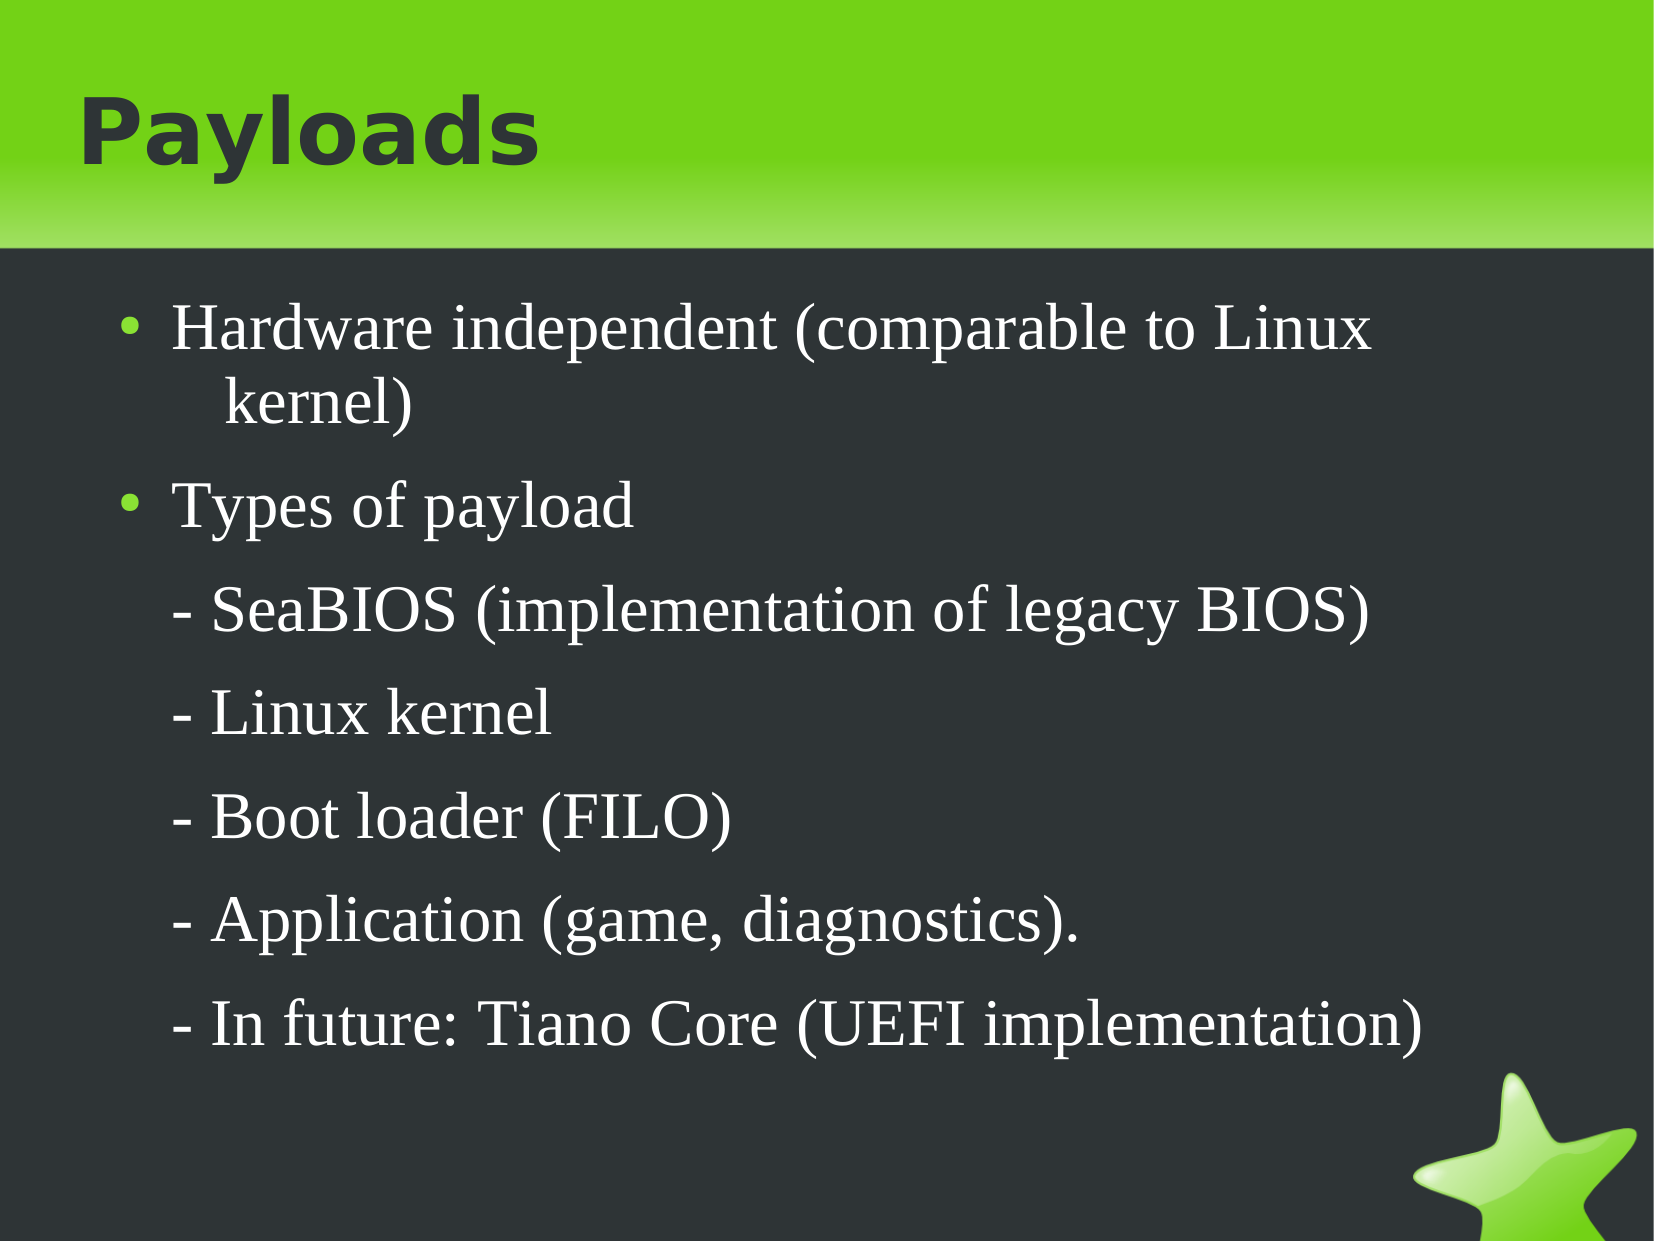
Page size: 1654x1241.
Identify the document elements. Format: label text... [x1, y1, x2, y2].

picture [0, 0, 1654, 1241]
list Hardware independent (comparable to Linux kernel) Types of payload - SeaBIOS (implementation of legacy BIOS) - Linux kernel - Boot loader (FILO) - Application (game, diagnostics). - In future: Tiano Core (UEFI implementation) [82, 290, 1571, 1114]
title Payloads [76, 29, 1565, 237]
